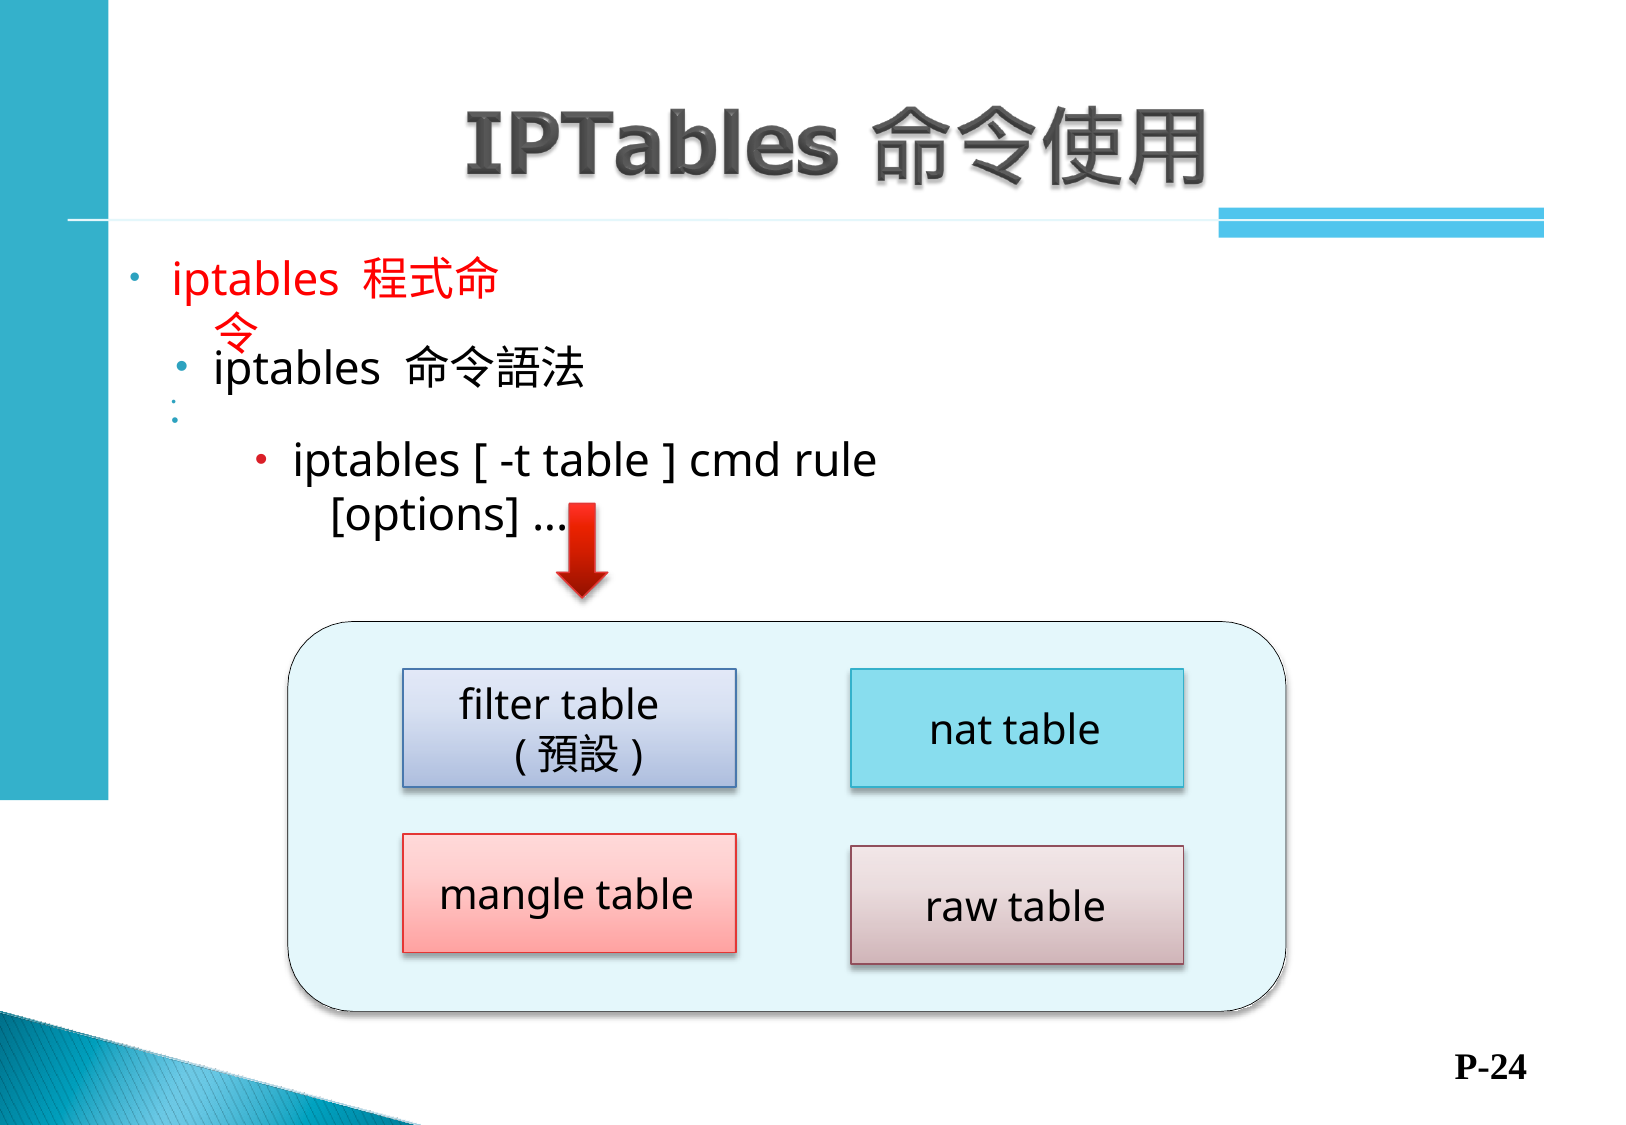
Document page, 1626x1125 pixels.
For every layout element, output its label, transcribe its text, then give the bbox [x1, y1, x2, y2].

text_box raw table [922, 880, 1113, 936]
text_box mangle table [436, 868, 704, 924]
text_box [278, 618, 1296, 1028]
text_box filter table (預設) [456, 677, 670, 784]
text_box [453, 81, 1218, 203]
text_box nat table [926, 702, 1109, 759]
text_box [545, 499, 619, 615]
text_box iptables 命令語法 iptables [ -t table ] cmd rule [options] ... [171, 338, 1075, 483]
text_box P-16 [1452, 1042, 1532, 1090]
text_box iptables 程式命令 [125, 250, 523, 306]
